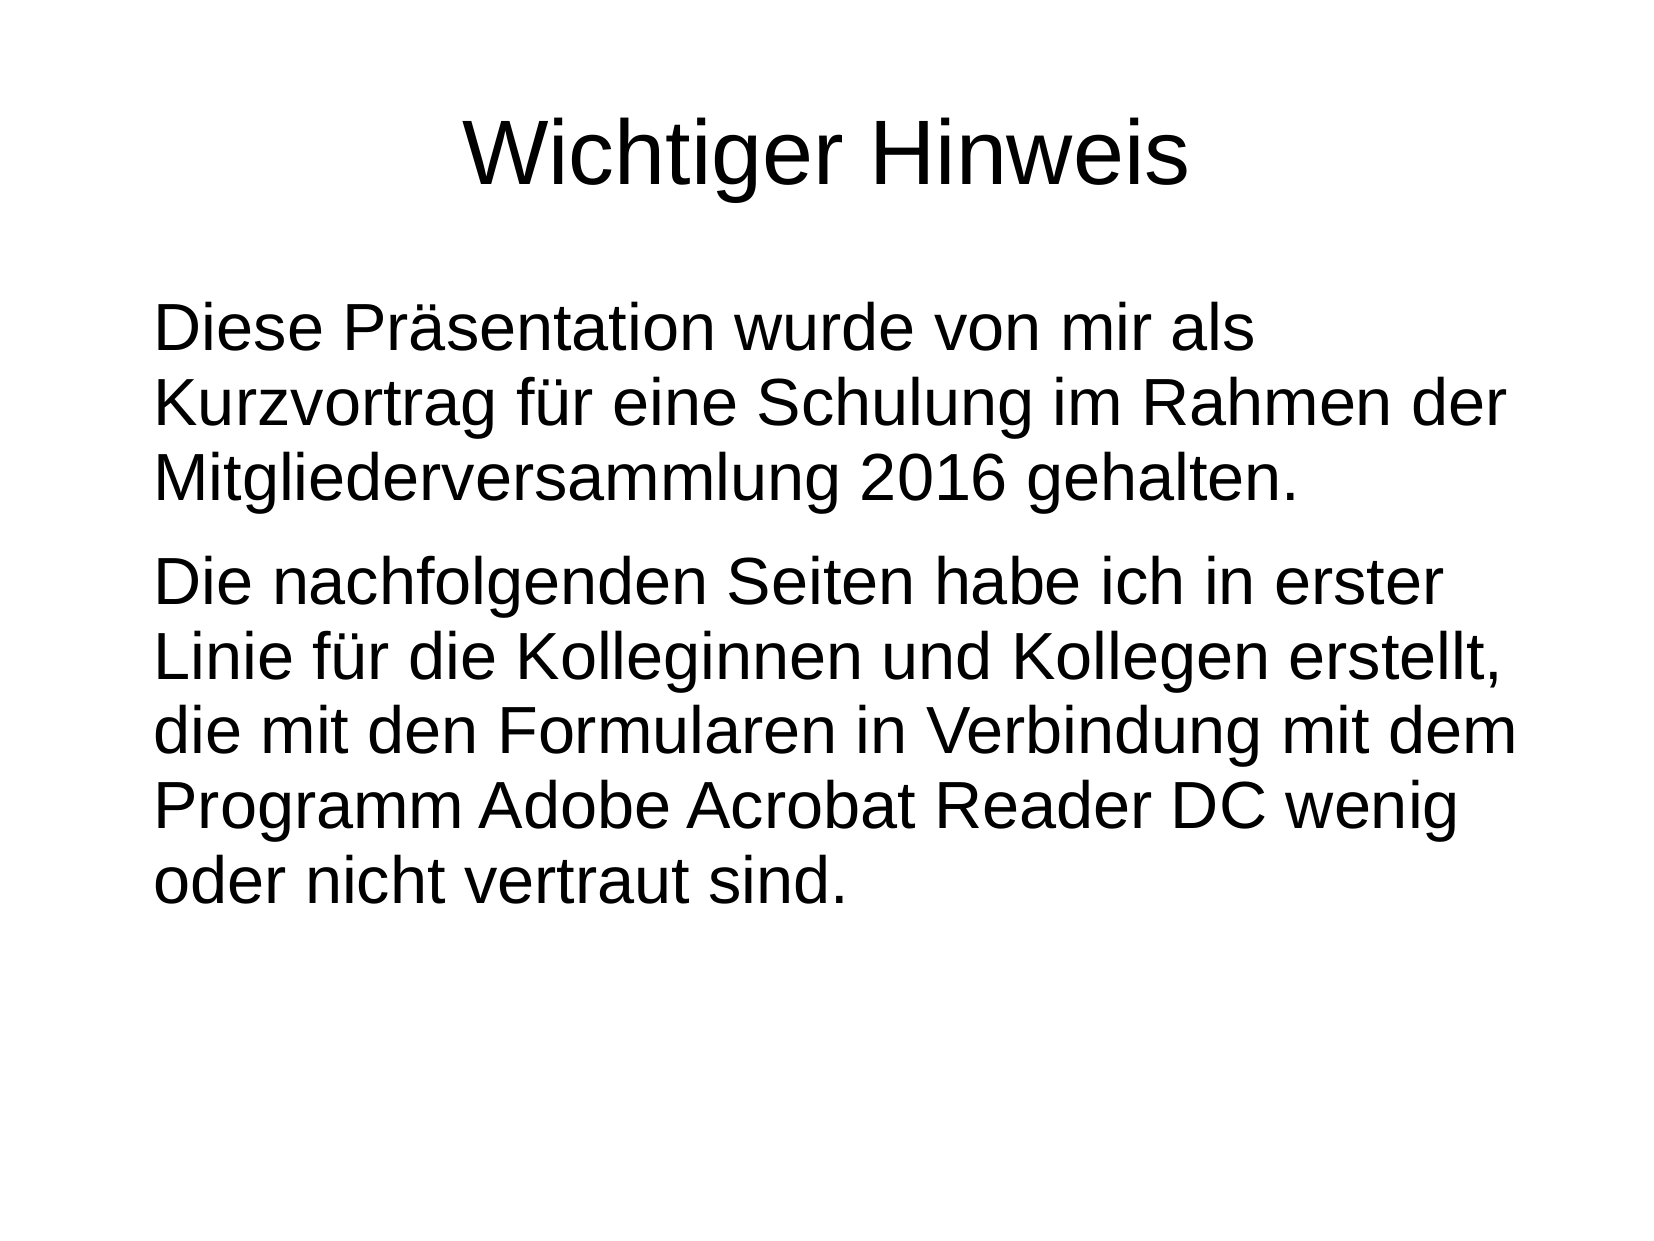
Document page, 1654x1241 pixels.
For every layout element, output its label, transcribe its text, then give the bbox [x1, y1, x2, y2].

list Diese Präsentation wurde von mir als Kurzvortrag für eine Schulung im Rahmen der Mitgliederversammlung 2016 gehalten. Die nachfolgenden Seiten habe ich in erster Linie für die Kolleginnen und Kollegen erstellt, die mit den Formularen in Verbindung mit dem Programm Adobe Acrobat Reader DC wenig oder nicht vertraut sind. [82, 290, 1571, 1010]
title Wichtiger Hinweis [82, 49, 1571, 257]
